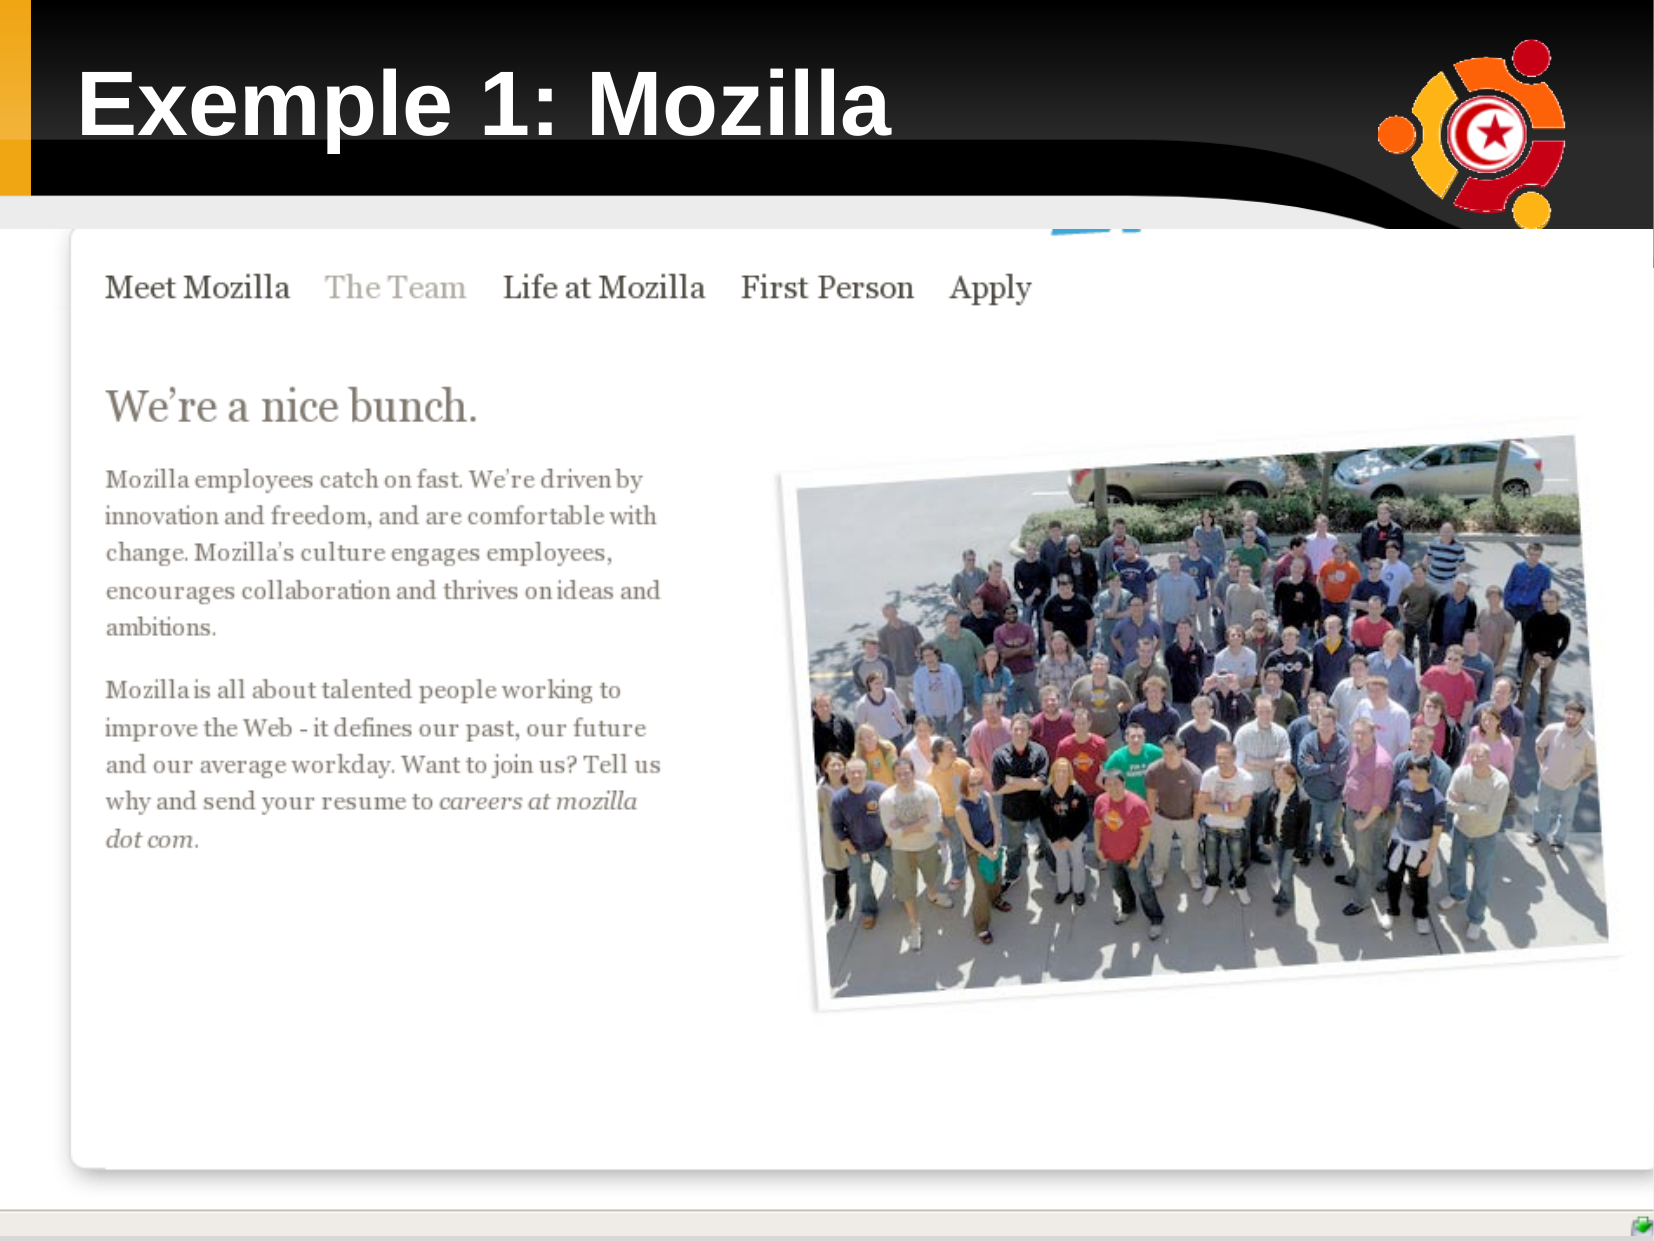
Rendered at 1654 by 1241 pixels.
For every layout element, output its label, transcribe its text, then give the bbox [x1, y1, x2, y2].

title Exemple 1: Mozilla [76, 7, 1565, 200]
picture [0, 0, 1654, 1241]
